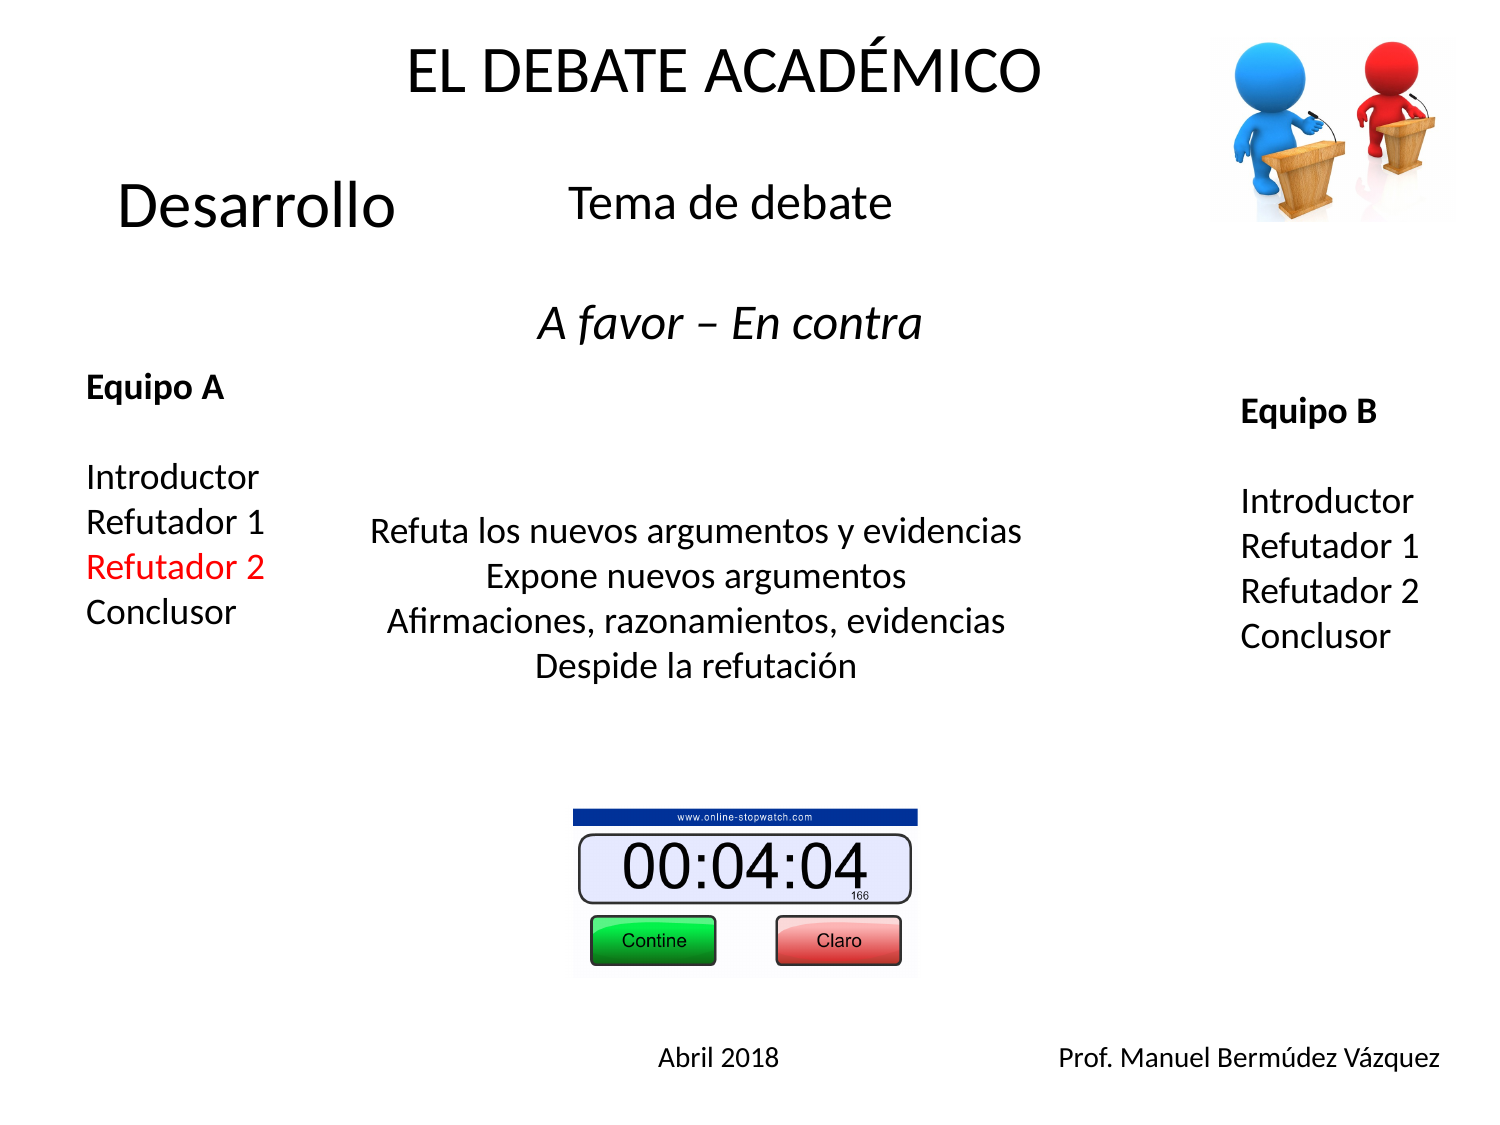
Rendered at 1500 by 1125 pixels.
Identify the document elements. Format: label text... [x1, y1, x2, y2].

text_box Desarrollo [103, 152, 647, 249]
text_box Tema de debate A favor – En contra [516, 161, 946, 358]
text_box Refuta los nuevos argumentos y evidencias Expone nuevos argumentos Afirmaciones, razonamientos, evidencias Despide la refutación [343, 498, 1050, 694]
picture [565, 805, 921, 978]
text_box Equipo A Introductor Refutador 1 Refutador 2 Conclusor [71, 354, 325, 640]
text_box Equipo B Introductor Refutador 1 Refutador 2 Conclusor [1225, 378, 1479, 665]
